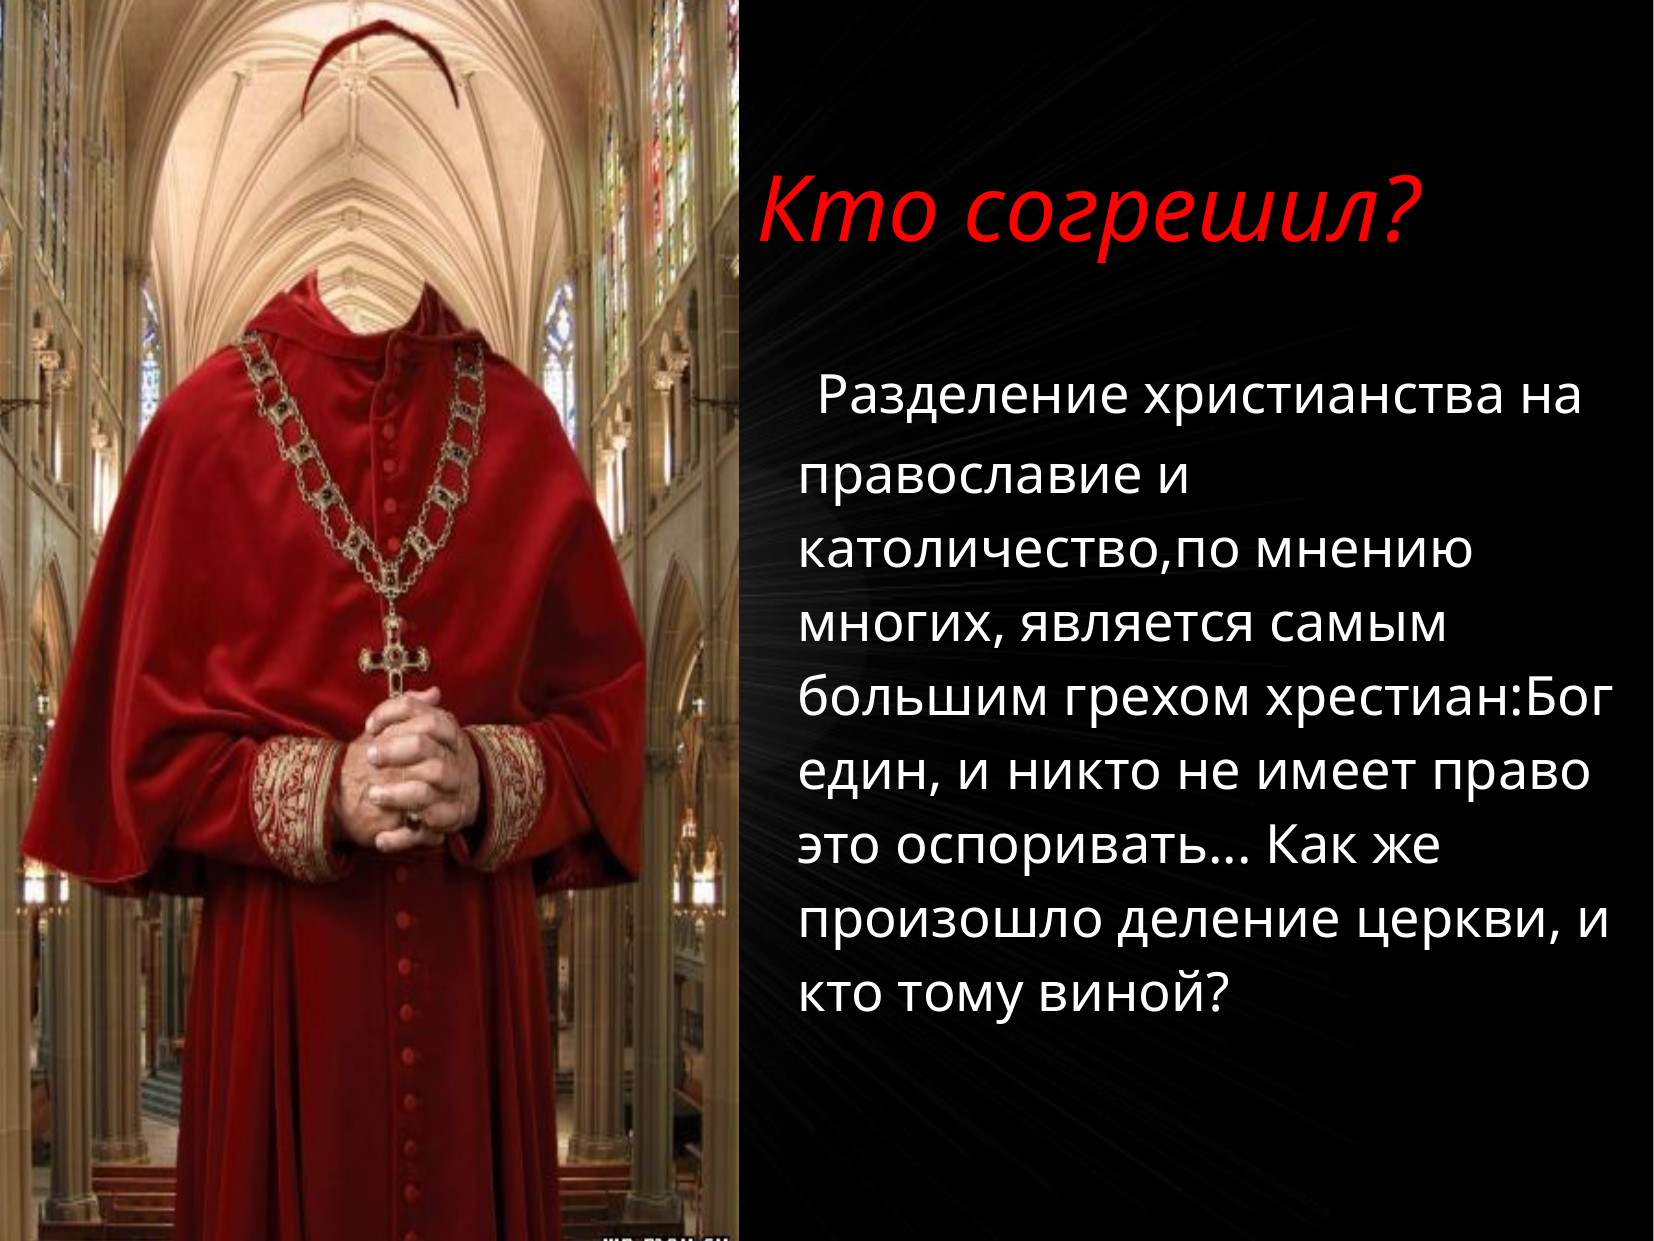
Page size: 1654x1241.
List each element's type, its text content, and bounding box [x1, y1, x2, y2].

picture [0, 0, 1654, 1241]
list Разделение христианства на православие и католичество,по мнению многих, является самым большим грехом хрестиан:Бог един, и никто не имеет право это оспоривать... Как же произошло деление церкви, и кто тому виной? [797, 771, 1625, 802]
title Кто согрешил? [739, 203, 1534, 210]
